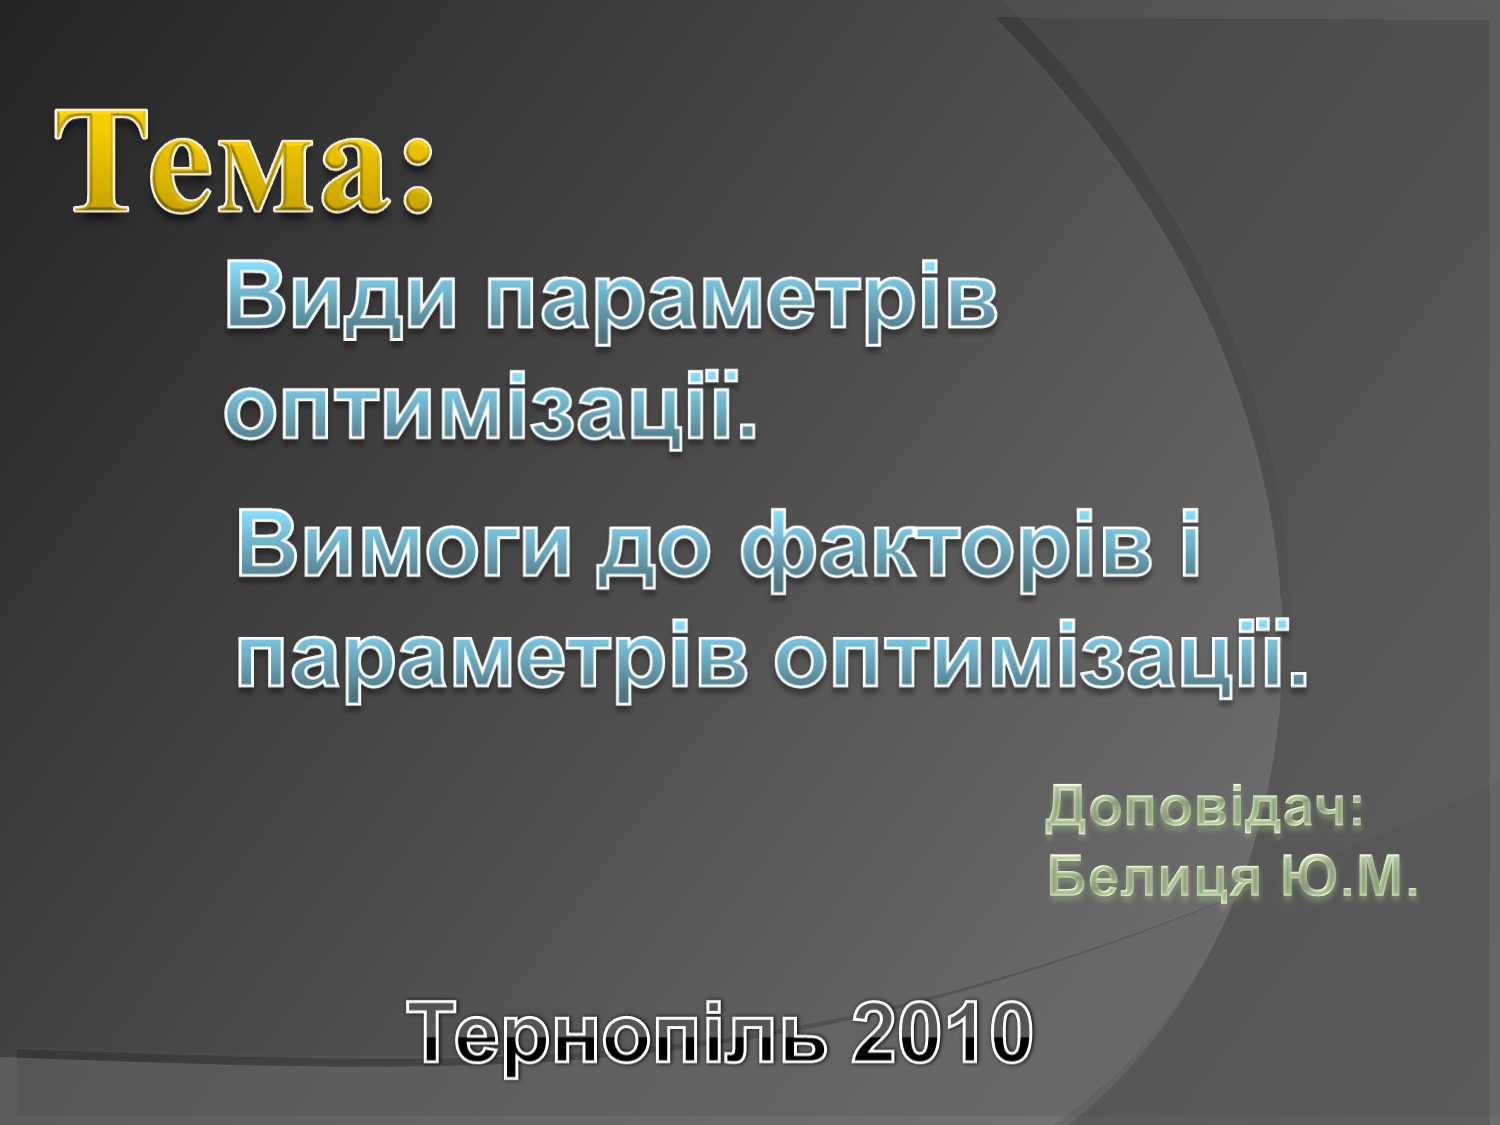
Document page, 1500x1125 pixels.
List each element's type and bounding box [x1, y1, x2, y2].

picture [1001, 746, 1466, 924]
picture [350, 947, 1093, 1091]
picture [0, 12, 1374, 721]
